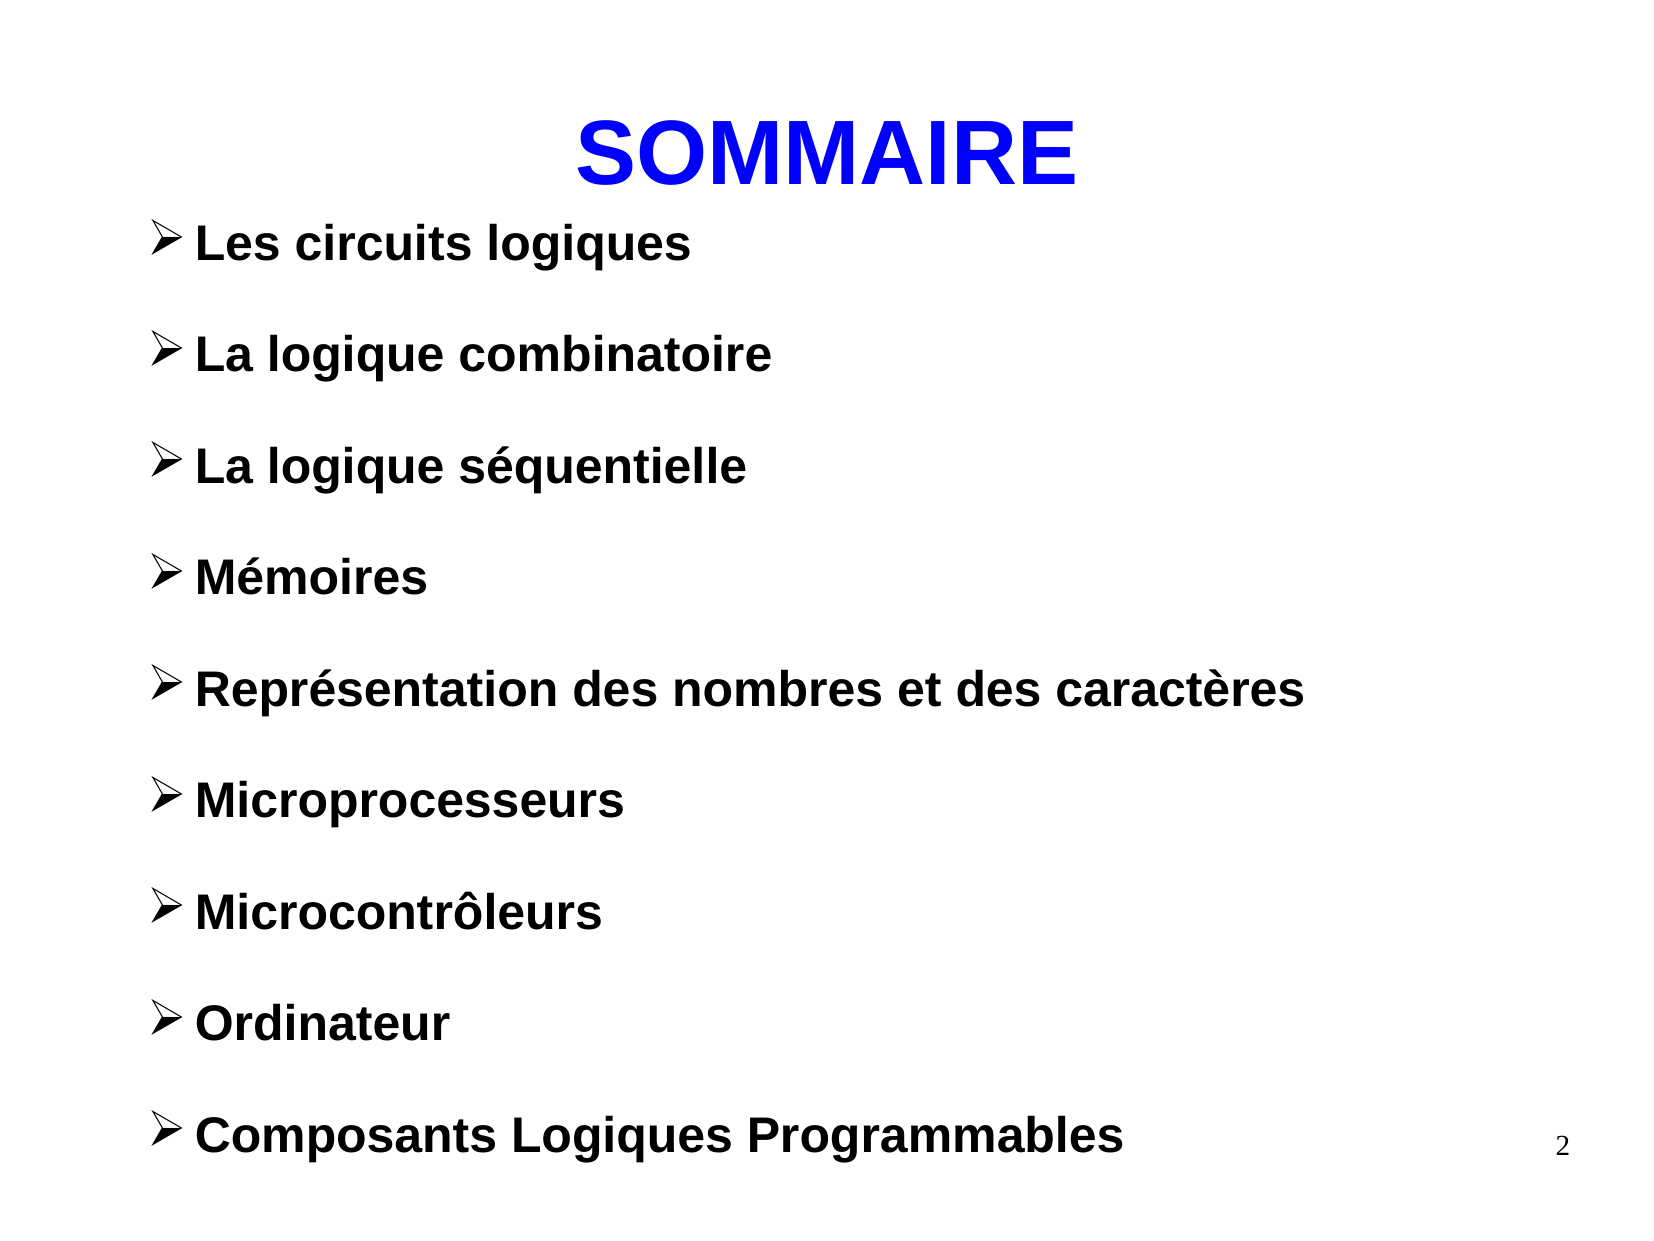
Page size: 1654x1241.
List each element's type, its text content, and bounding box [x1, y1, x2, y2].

subtitle Les circuits logiques La logique combinatoire La logique séquentielle Mémoires Représentation des nombres et des caractères Microprocesseurs Microcontrôleurs Ordinateur Composants Logiques Programmables [88, 147, 1577, 1231]
title SOMMAIRE [0, 49, 1654, 257]
